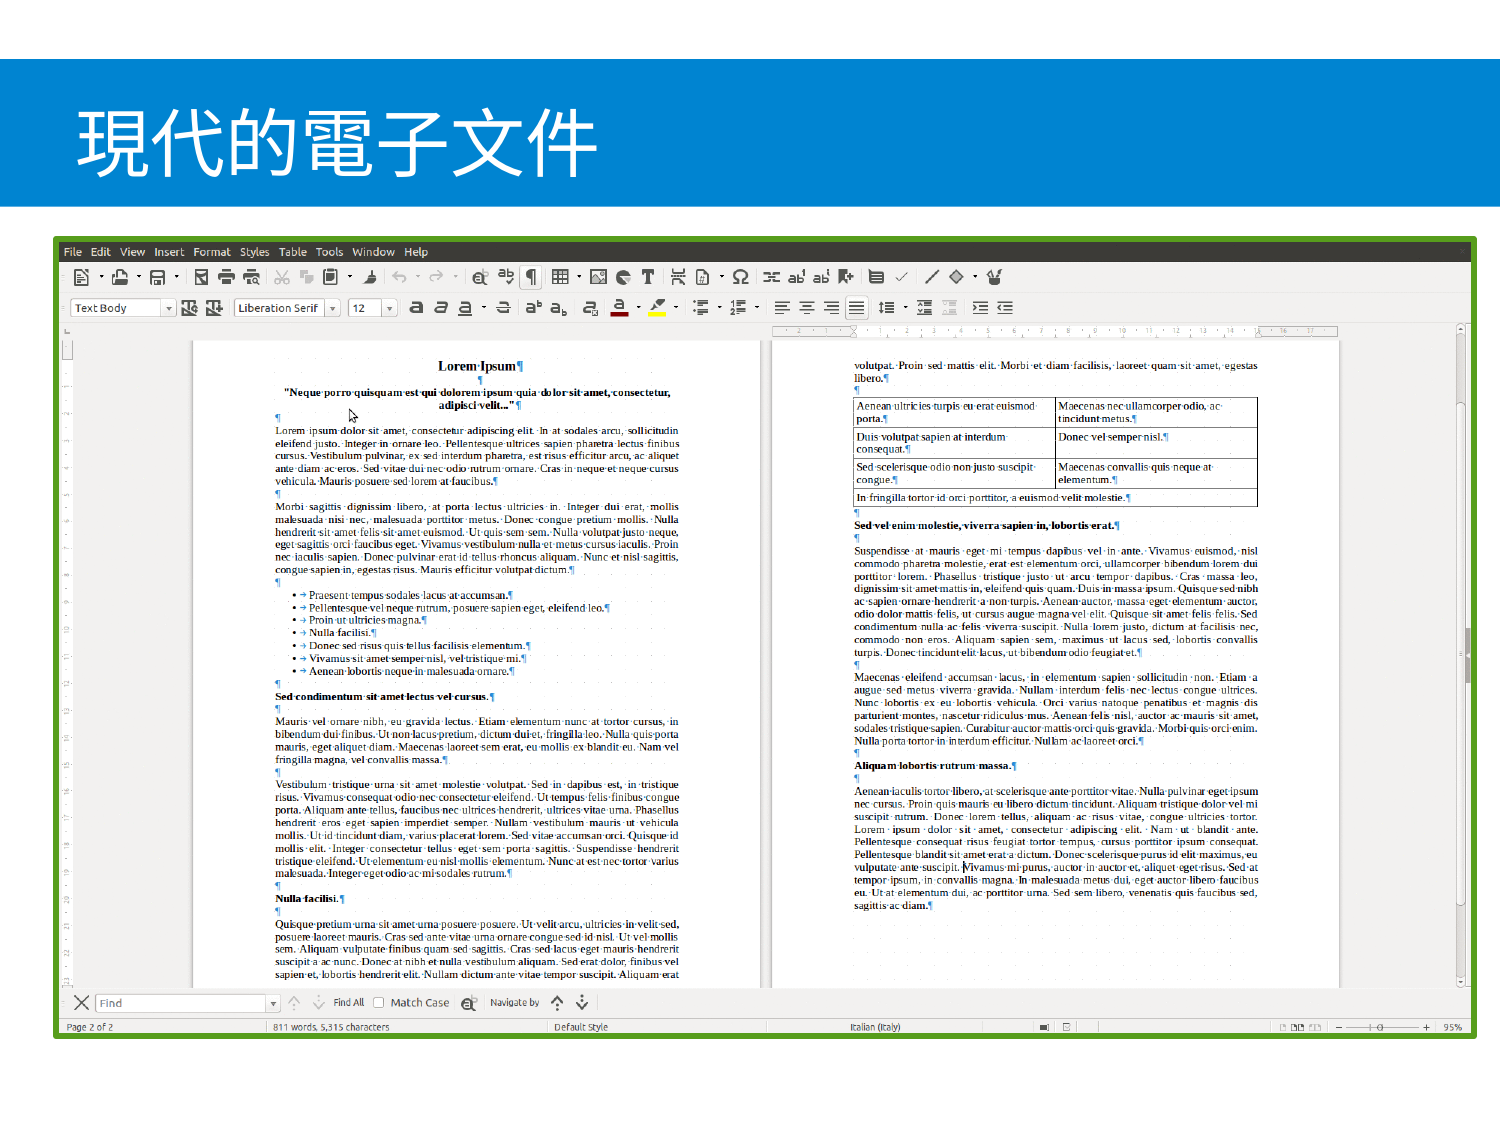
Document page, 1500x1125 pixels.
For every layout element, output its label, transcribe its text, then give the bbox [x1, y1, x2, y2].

picture [59, 241, 1471, 1034]
title 現代的電子文件 [75, 44, 1425, 233]
